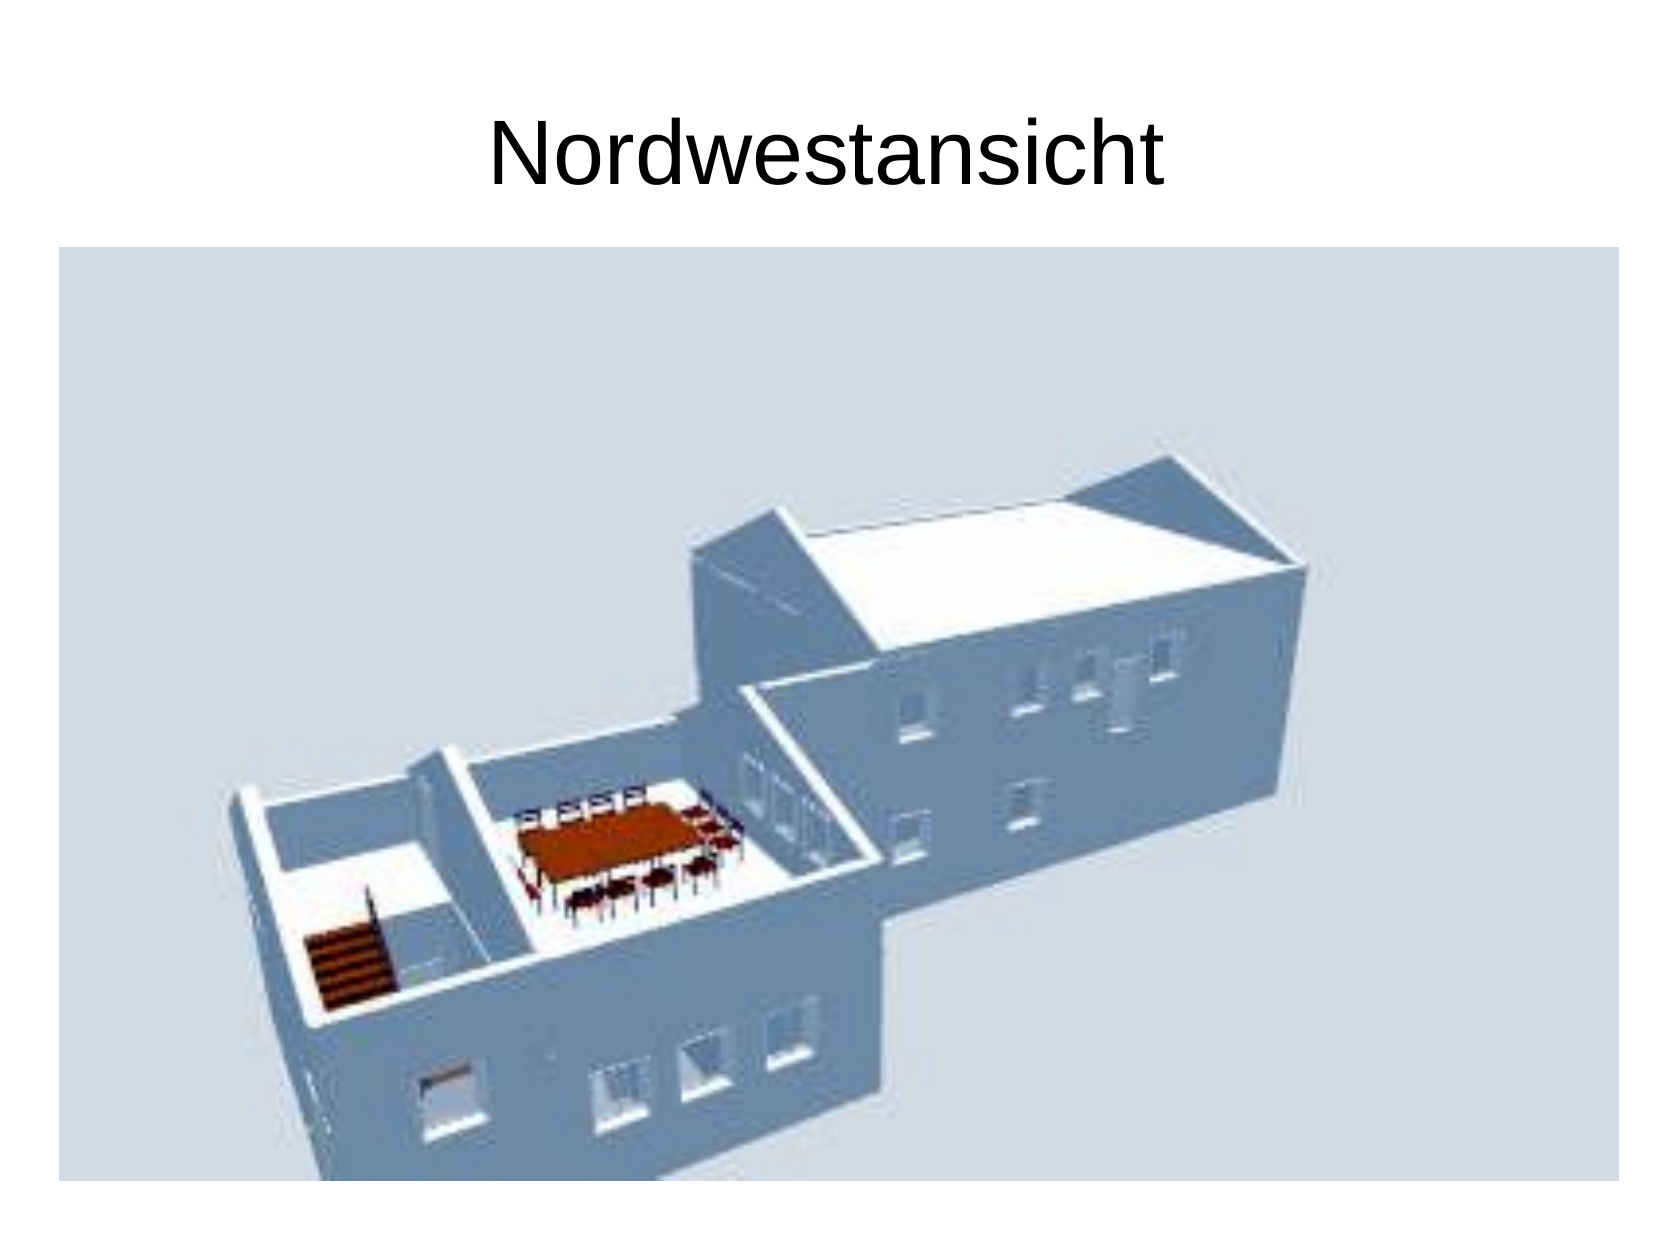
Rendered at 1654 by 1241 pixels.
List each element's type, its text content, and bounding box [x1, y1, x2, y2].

title Nordwestansicht [82, 49, 1571, 247]
picture [59, 247, 1619, 1181]
